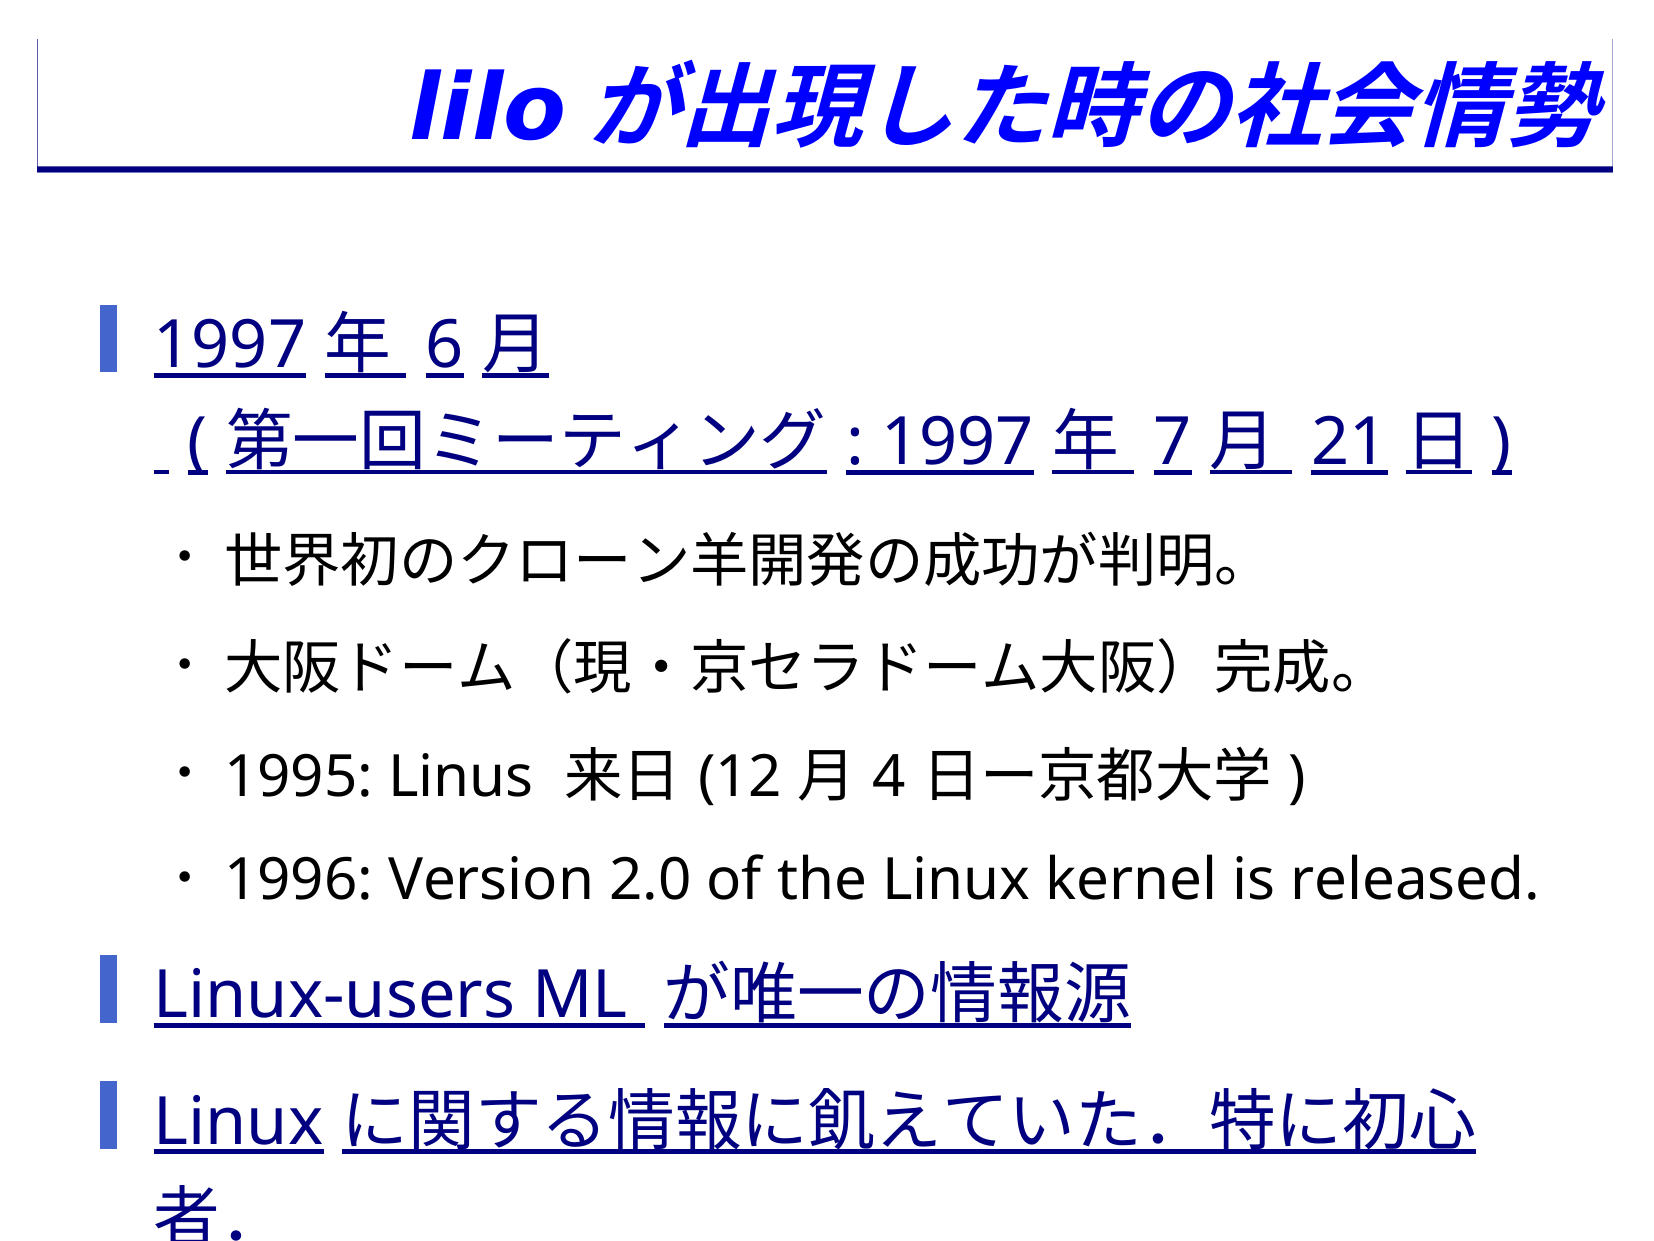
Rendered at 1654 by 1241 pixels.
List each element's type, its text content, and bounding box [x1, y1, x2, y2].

picture [100, 1109, 117, 1149]
list 1997年 6月 (第一回ミーティング: 1997年 7月 21日) 世界初のクローン羊開発の成功が判明。 大阪ドーム（現・京セラドーム大阪）完成。 1995: Linus 来日(12月4日ー京都大学) 1996: Version 2.0 of the Linux kernel is released. Linux-users ML が唯一の情報源 Linuxに関する情報に飢えていた．特に初心者． JFは日本の宝です． [82, 290, 1571, 1109]
title liloが出現した時の社会情勢 [37, 46, 1613, 154]
